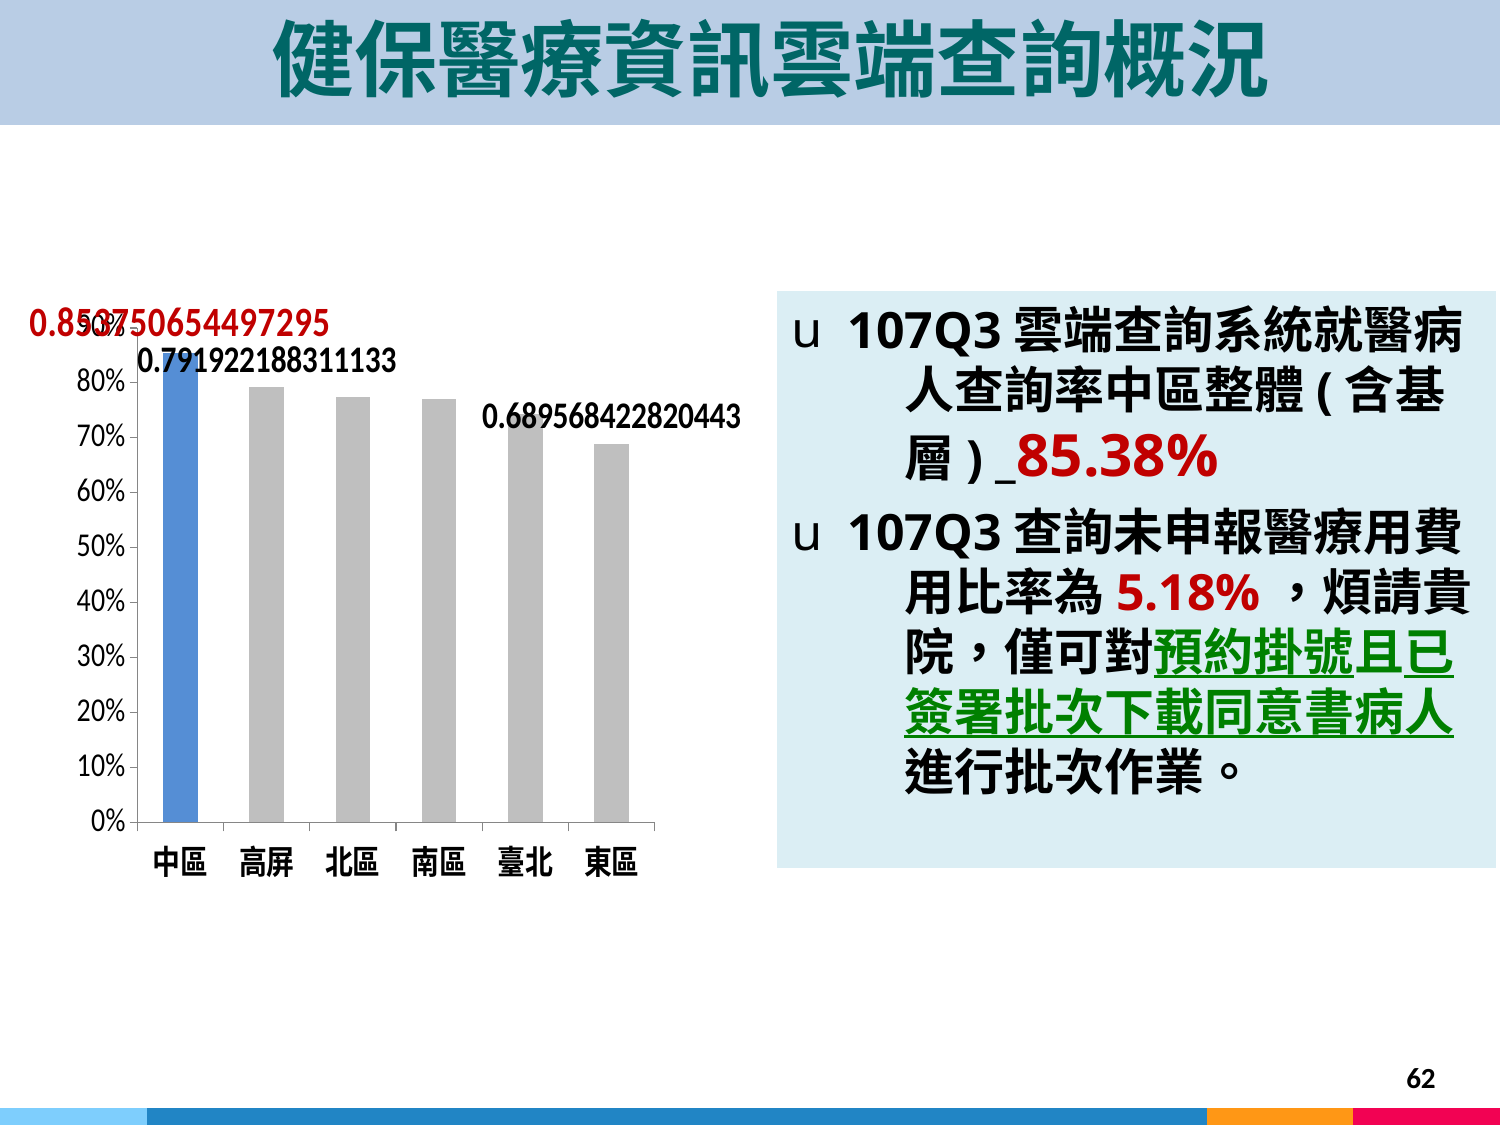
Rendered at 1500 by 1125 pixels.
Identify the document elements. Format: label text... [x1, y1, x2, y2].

chart [29, 212, 745, 980]
text_box 健保醫療資訊雲端查詢概況 [0, 0, 1500, 115]
text_box <編號> [1391, 1043, 1482, 1113]
text_box 107Q3雲端查詢系統就醫病人查詢率中區整體(含基層) _85.38% 107Q3查詢未申報醫療用費用比率為5.18%，煩請貴院，僅可對預約掛號且已簽署批次下載同意書病人進行批次作業。 [777, 291, 1496, 868]
